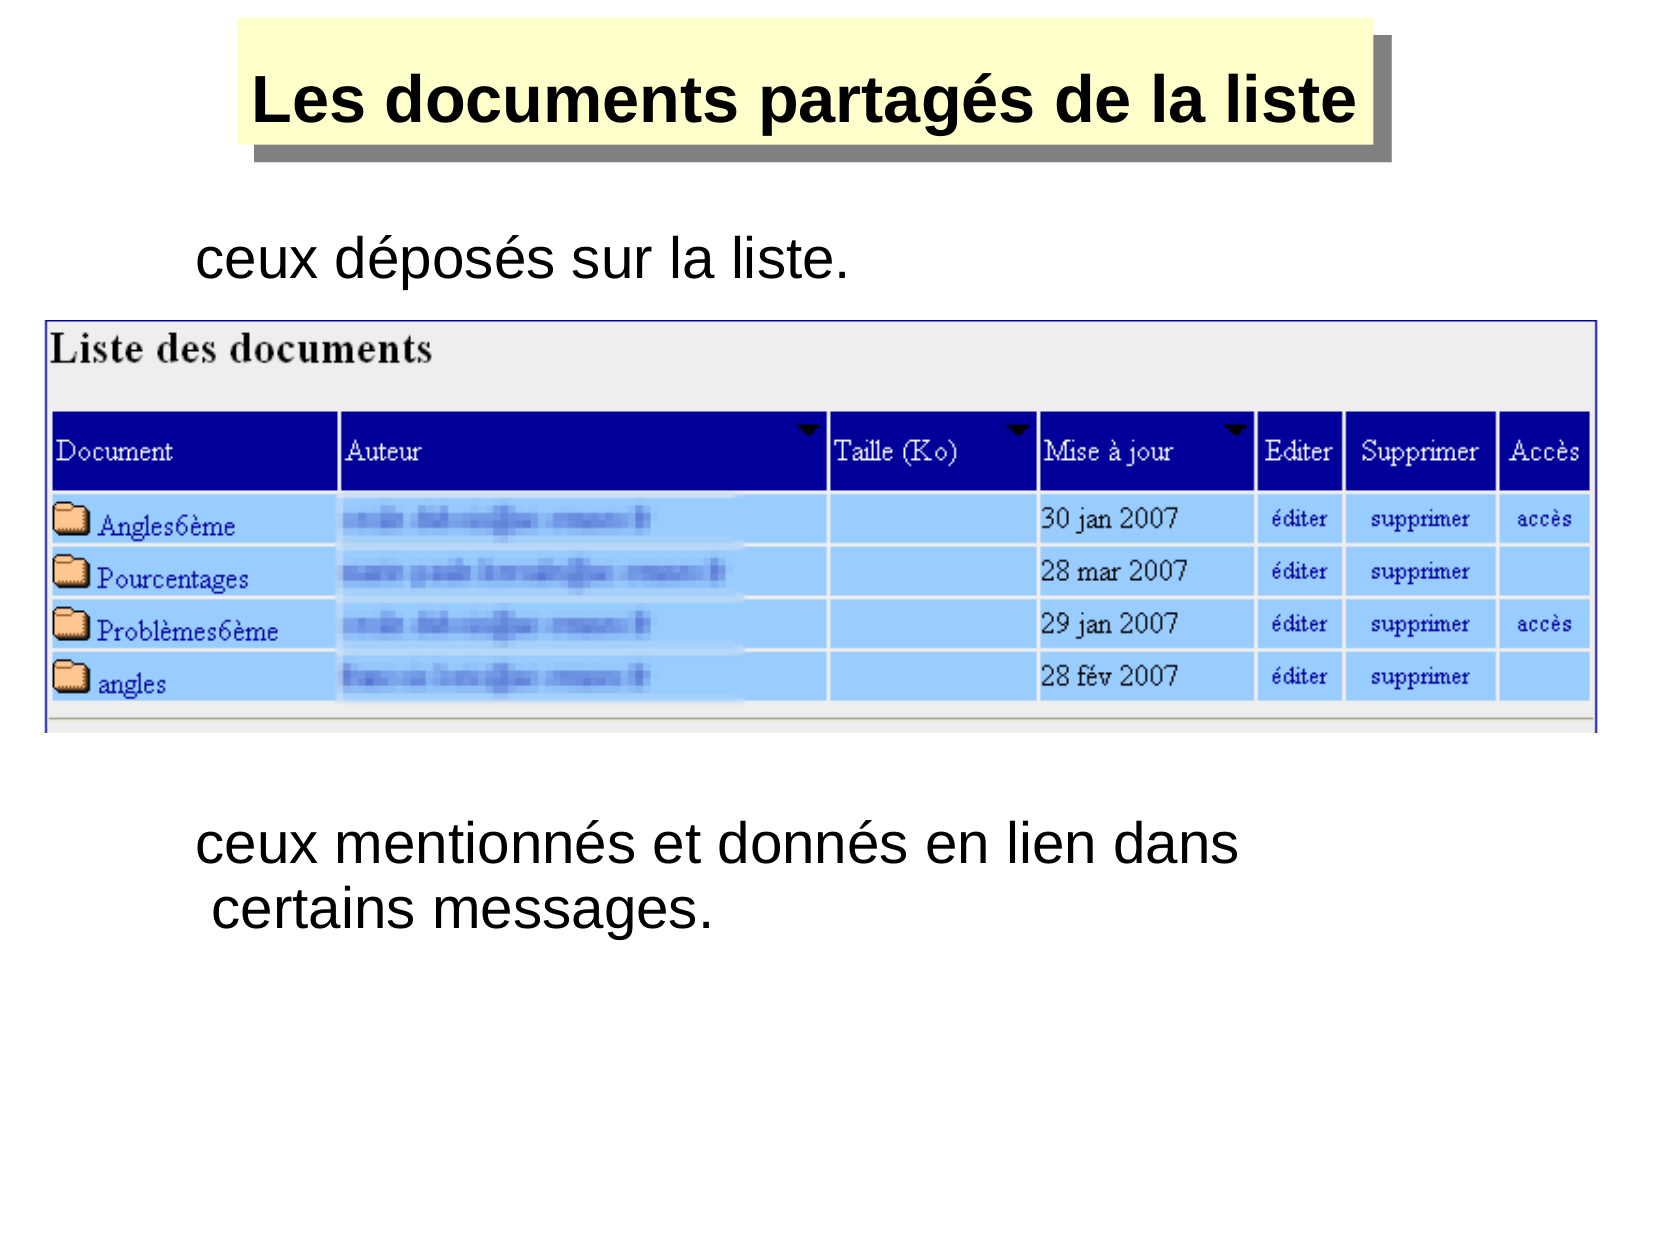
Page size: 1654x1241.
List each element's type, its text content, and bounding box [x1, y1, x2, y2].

text_box ceux mentionnés et donnés en lien dans certains messages. [148, 803, 1565, 948]
text_box Les documents partagés de la liste [236, 17, 1374, 108]
text_box ceux déposés sur la liste. [148, 218, 888, 299]
picture [38, 320, 1605, 733]
